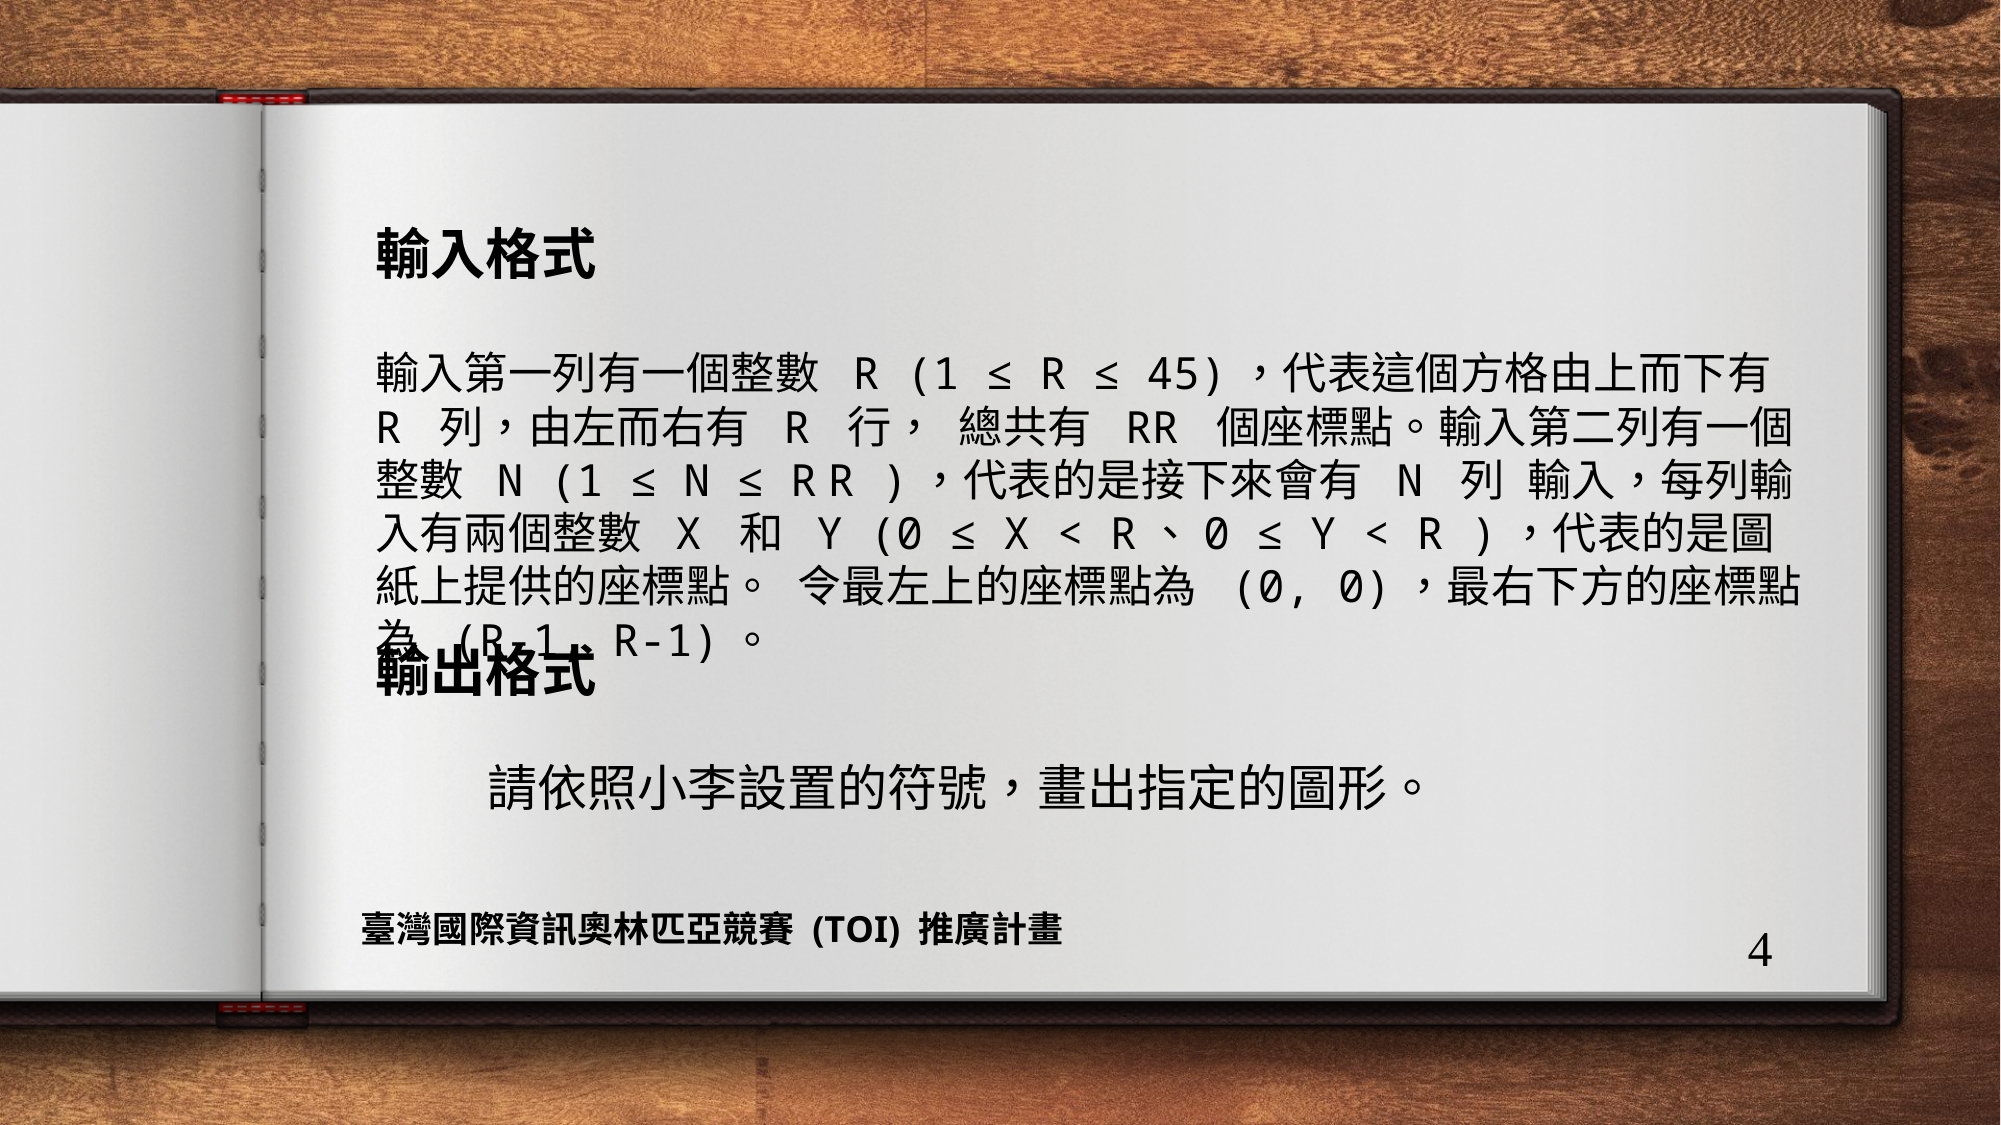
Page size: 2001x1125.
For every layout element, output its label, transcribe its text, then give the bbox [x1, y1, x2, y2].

text_box 輸入格式 輸入第一列有一個整數 R (1 ≤ R ≤ 45)，代表這個方格由上而下有 R 列，由左而右有 R 行， 總共有 RR 個座標點。輸入第二列有一個整數 N (1 ≤ N ≤ R R )，代表的是接下來會有 N 列 輸入，每列輸入有兩個整數 X 和 Y (0 ≤ X < R、0 ≤ Y < R )，代表的是圖紙上提供的座標點。 令最左上的座標點為 (0, 0)，最右下方的座標點為 (R-1, R-1)。 [355, 209, 1824, 626]
text_box 輸出格式 請依照小李設置的符號，畫出指定的圖形。 [355, 626, 1824, 826]
text_box [1727, 896, 1848, 983]
